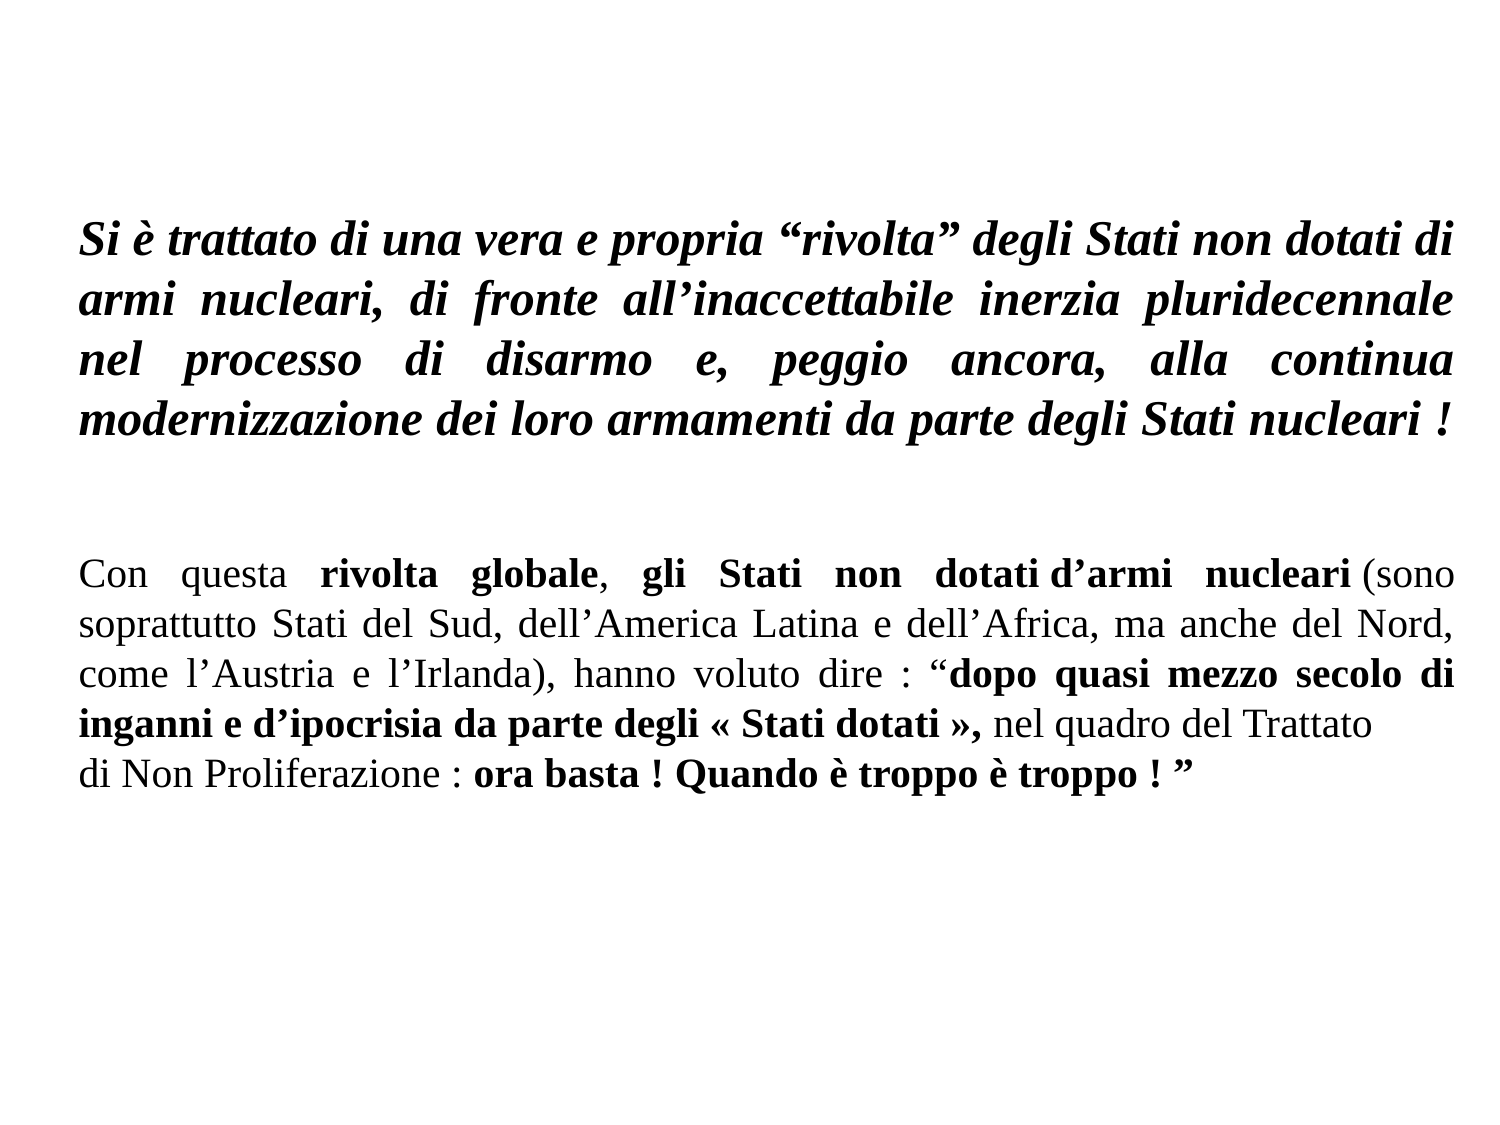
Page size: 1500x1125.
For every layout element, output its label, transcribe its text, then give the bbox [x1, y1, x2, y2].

text_box Si è trattato di una vera e propria “rivolta” degli Stati non dotati di armi nucleari, di fronte all’inaccettabile inerzia pluridecennale nel processo di disarmo e, peggio ancora, alla continua modernizzazione dei loro armamenti da parte degli Stati nucleari ! Con questa rivolta globale, gli Stati non dotati d’armi nucleari (sono soprattutto Stati del Sud, dell’America Latina e dell’Africa, ma anche del Nord, come l’Austria e l’Irlanda), hanno voluto dire : “dopo quasi mezzo secolo di inganni e d’ipocrisia da parte degli « Stati dotati », nel quadro del Trattato di Non Proliferazione : ora basta ! Quando è troppo è troppo ! ” [63, 78, 1471, 804]
